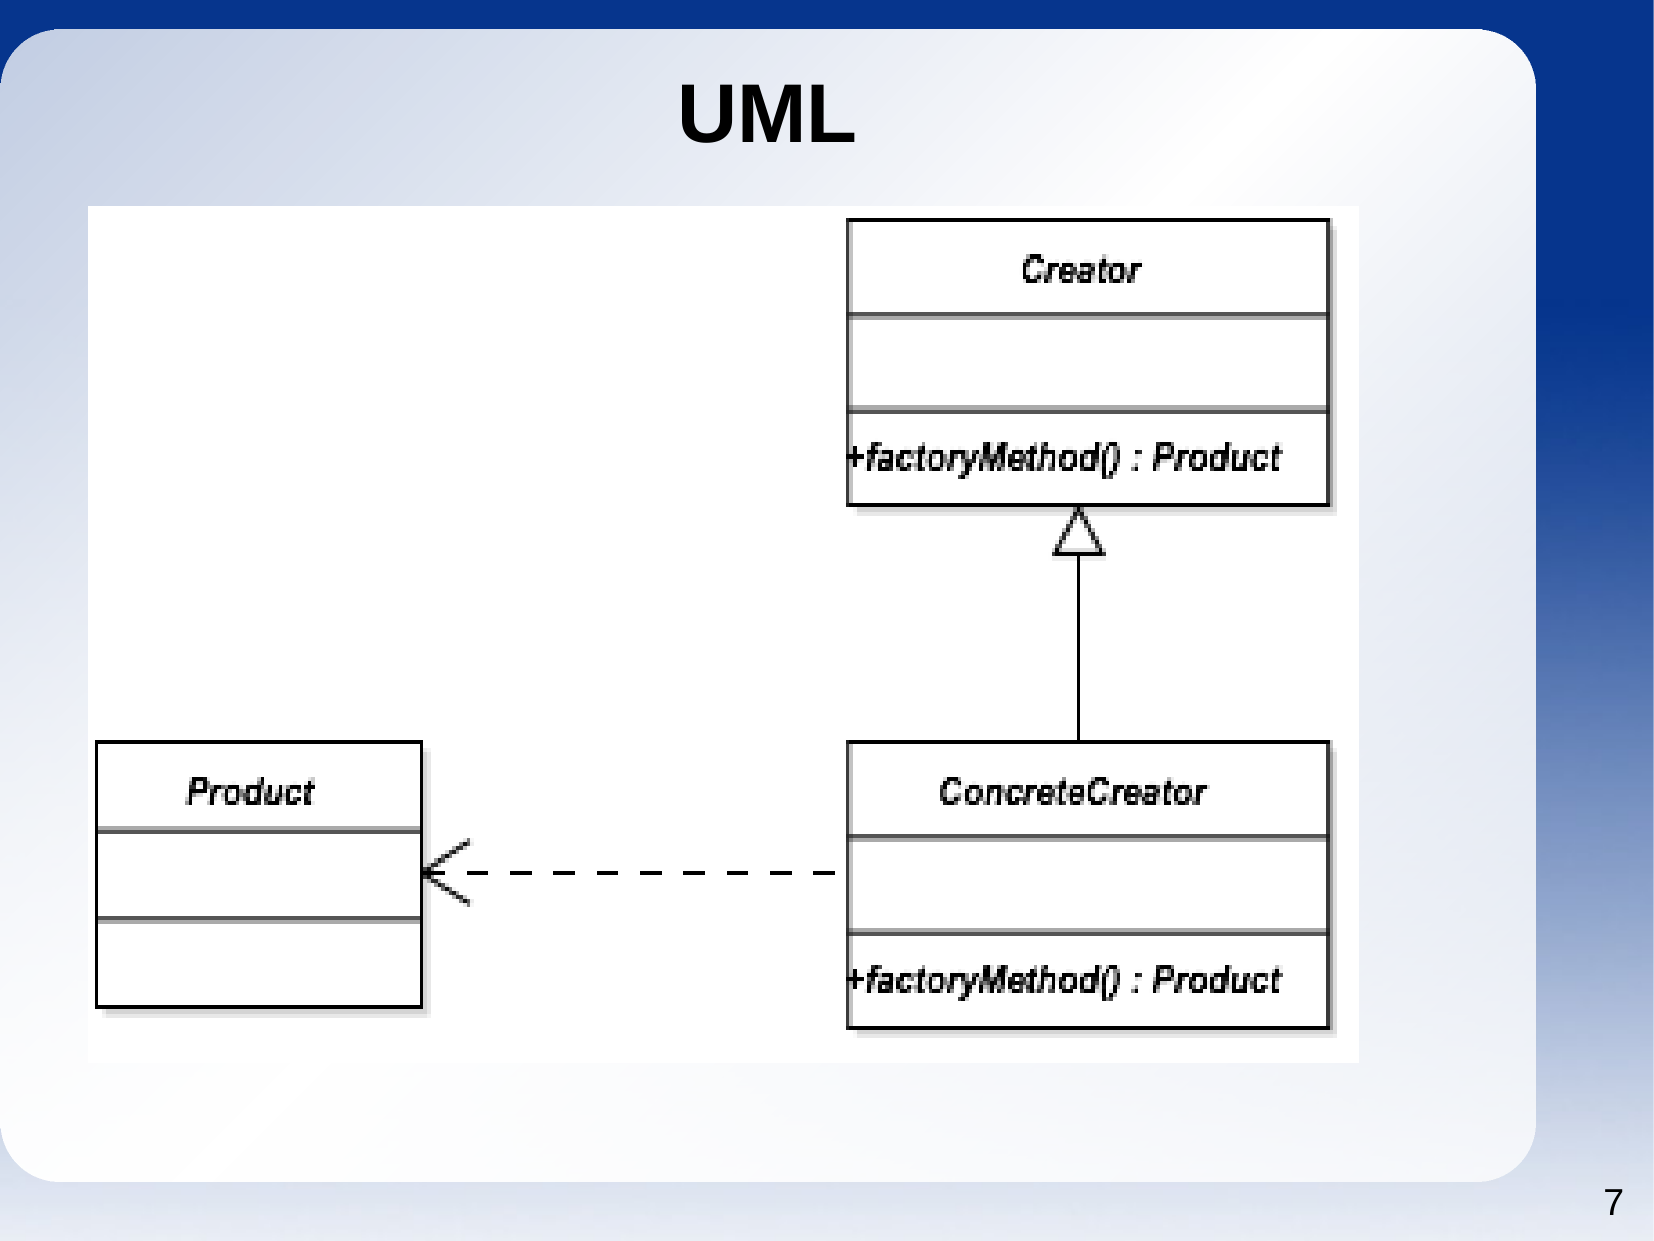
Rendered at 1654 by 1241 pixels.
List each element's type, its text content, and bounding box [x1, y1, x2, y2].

picture [88, 206, 1359, 1063]
title UML [29, 56, 1506, 170]
picture [0, 0, 1654, 1241]
